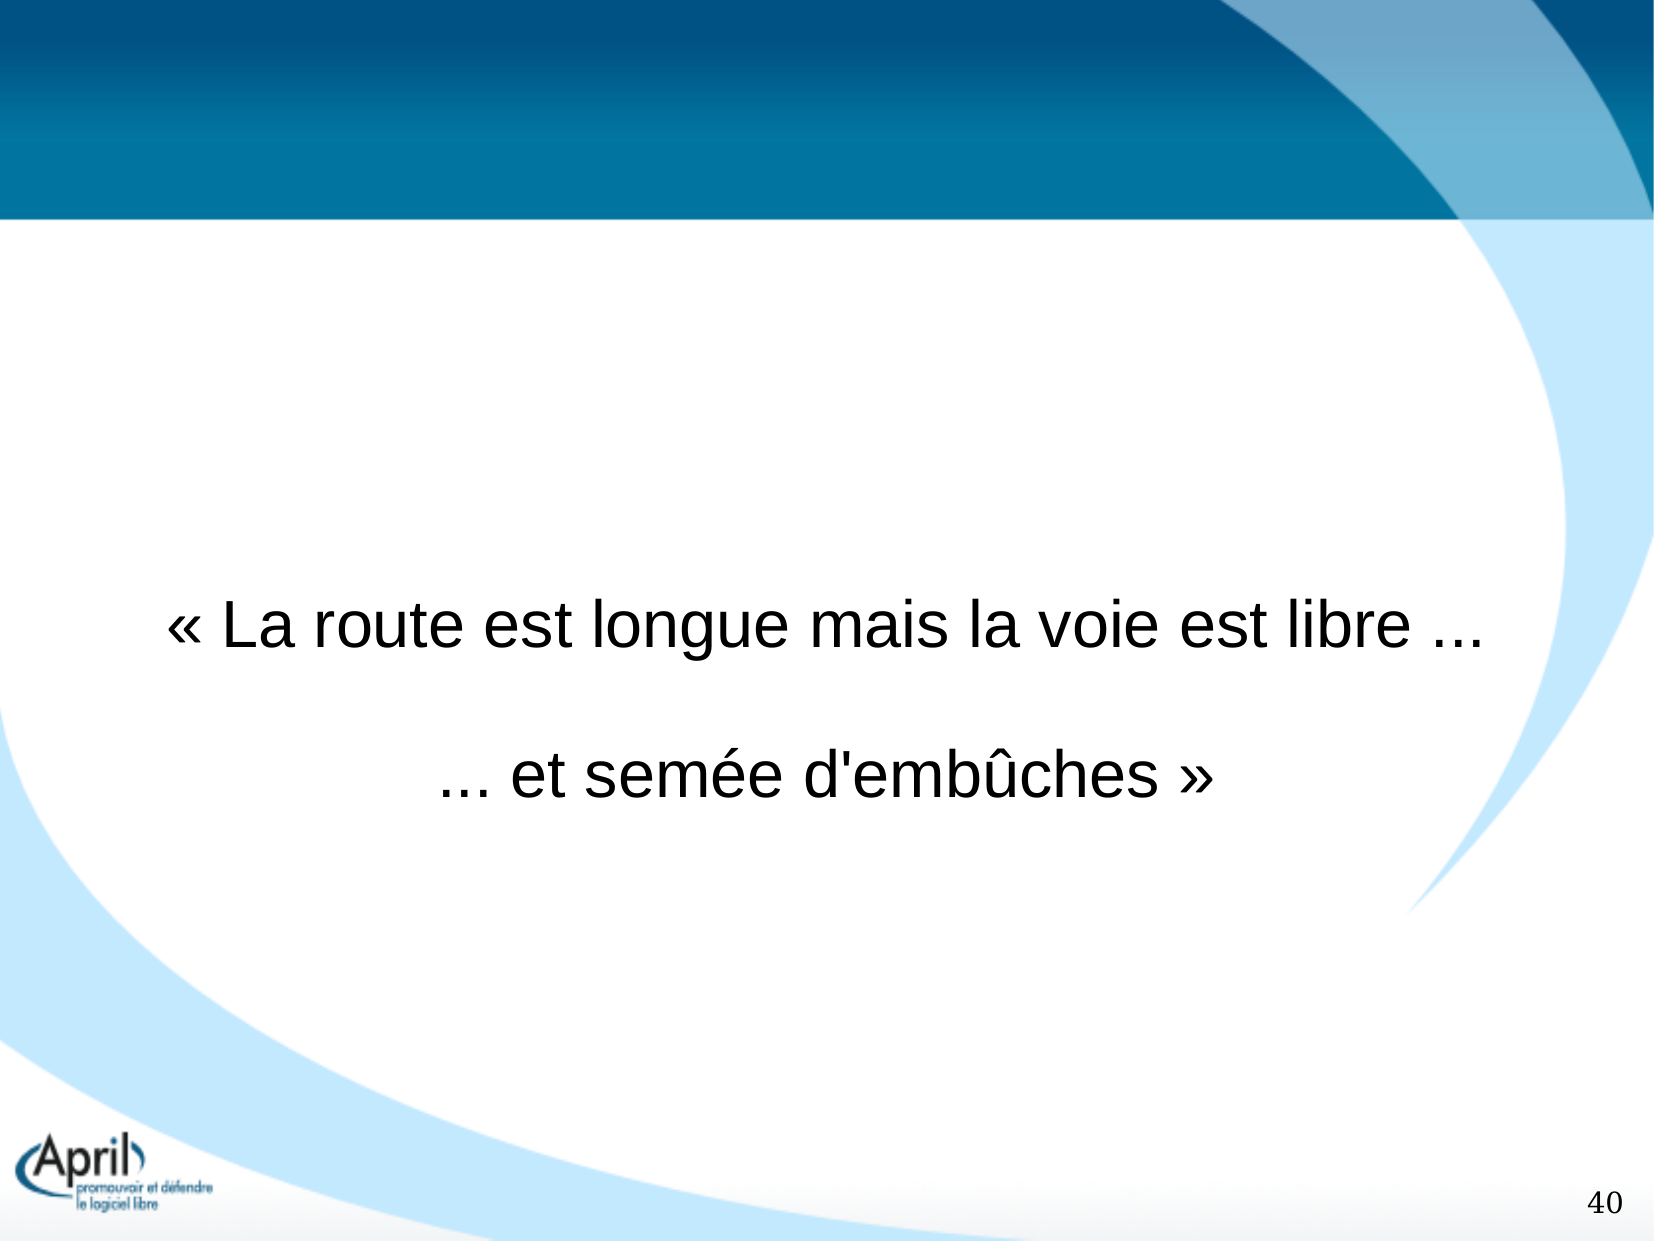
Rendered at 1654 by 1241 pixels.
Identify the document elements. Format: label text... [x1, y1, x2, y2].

title [76, 7, 1565, 200]
subtitle « La route est longue mais la voie est libre ... ... et semée d'embûches » [82, 297, 1571, 1102]
picture [0, 0, 1654, 1241]
